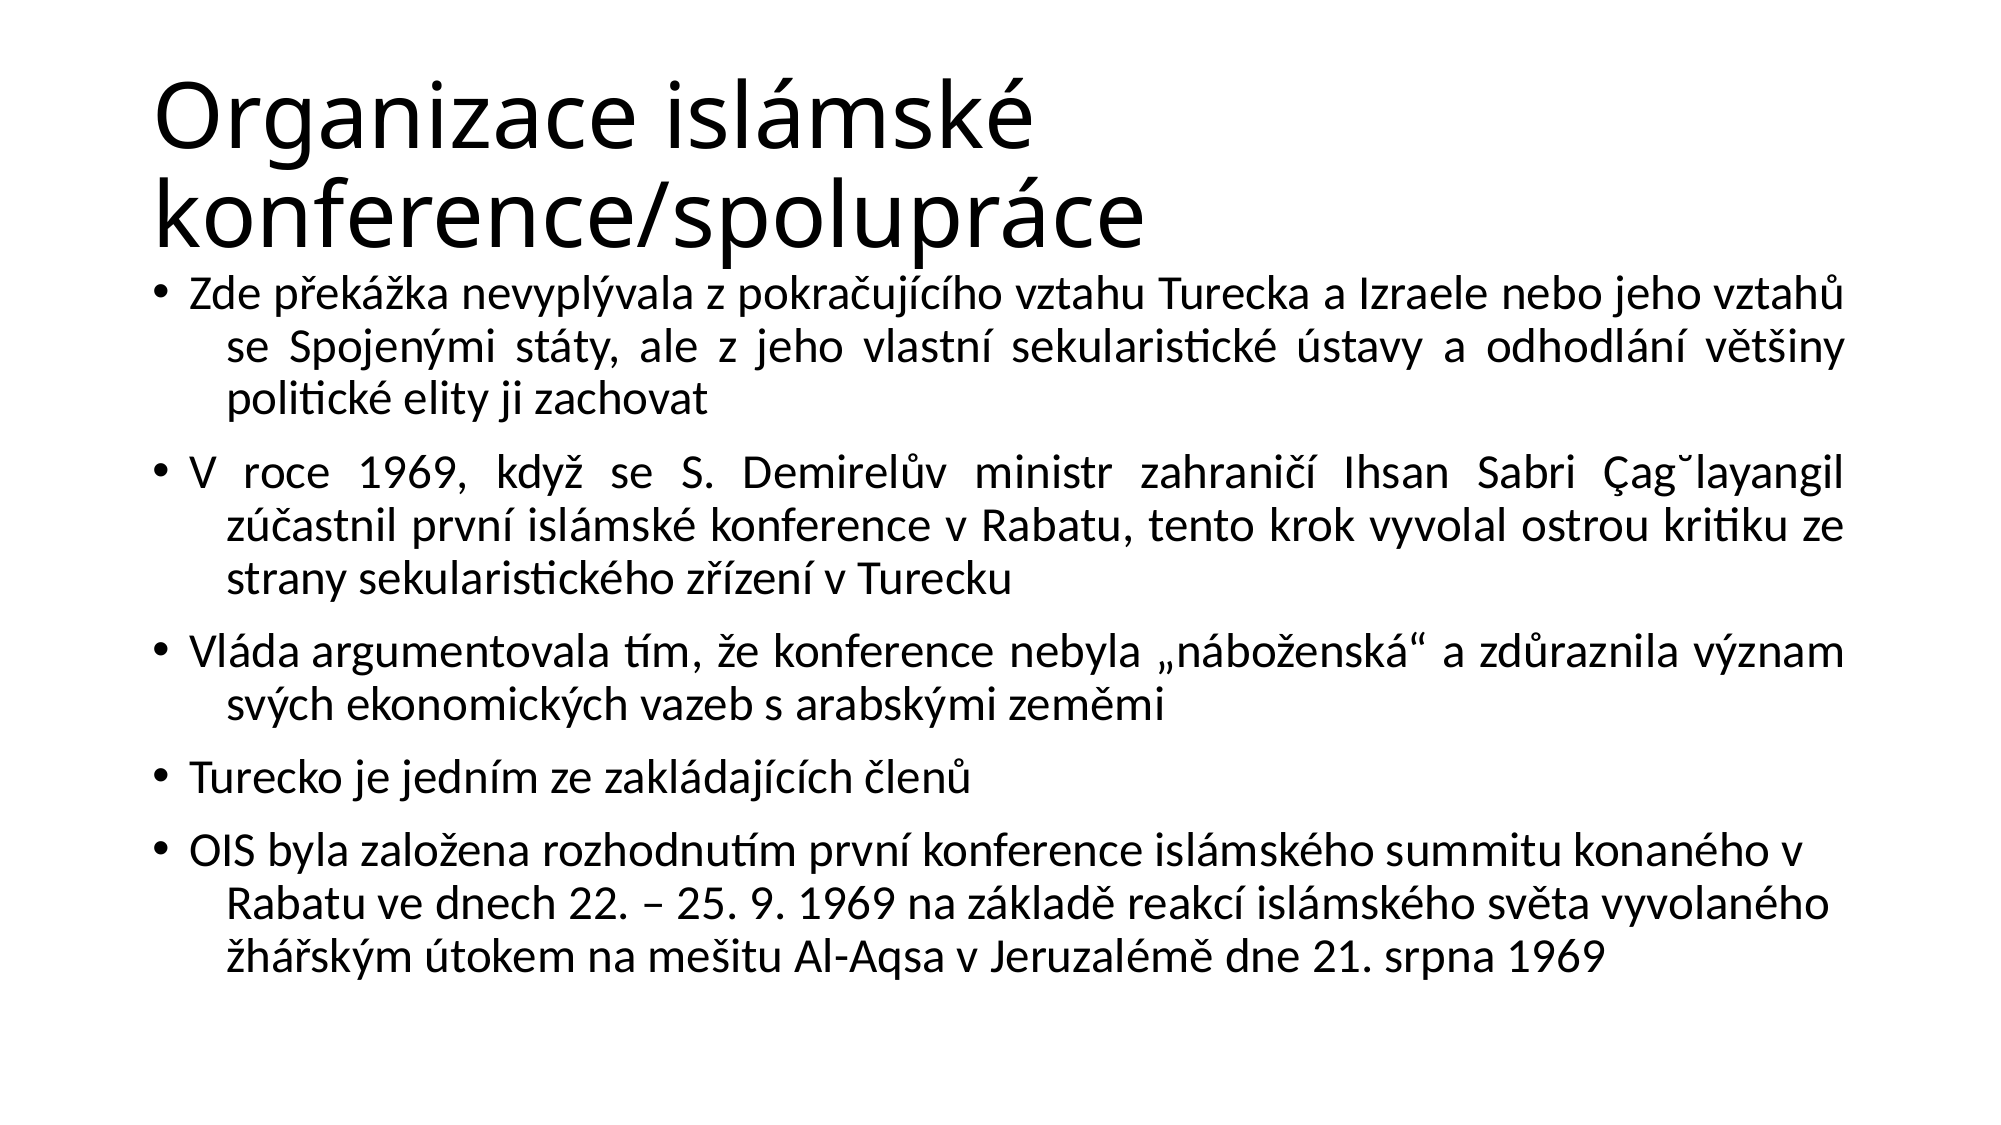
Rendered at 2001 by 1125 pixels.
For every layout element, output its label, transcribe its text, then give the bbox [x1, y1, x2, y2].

title Organizace islámské konference/spolupráce [137, 59, 1863, 259]
list Zde překážka nevyplývala z pokračujícího vztahu Turecka a Izraele nebo jeho vztahů se Spojenými státy, ale z jeho vlastní sekularistické ústavy a odhodlání většiny politické elity ji zachovat​ V roce 1969, když se S. Demirelův ministr zahraničí Ihsan Sabri Çag˘layangil zúčastnil první islámské konference v Rabatu, tento krok vyvolal ostrou kritiku ze strany sekularistického zřízení v Turecku​ Vláda argumentovala tím, že konference nebyla „náboženská“ a zdůraznila význam svých ekonomických vazeb s arabskými zeměmi​ Turecko je jedním ze zakládajících členů OIS byla založena rozhodnutím první konference islámského summitu konaného v Rabatu ve dnech 22. – 25. 9. 1969 na základě reakcí islámského světa vyvolaného žhářským útokem na mešitu Al-Aqsa v Jeruzalémě dne 21. srpna 1969 [137, 259, 1863, 1014]
